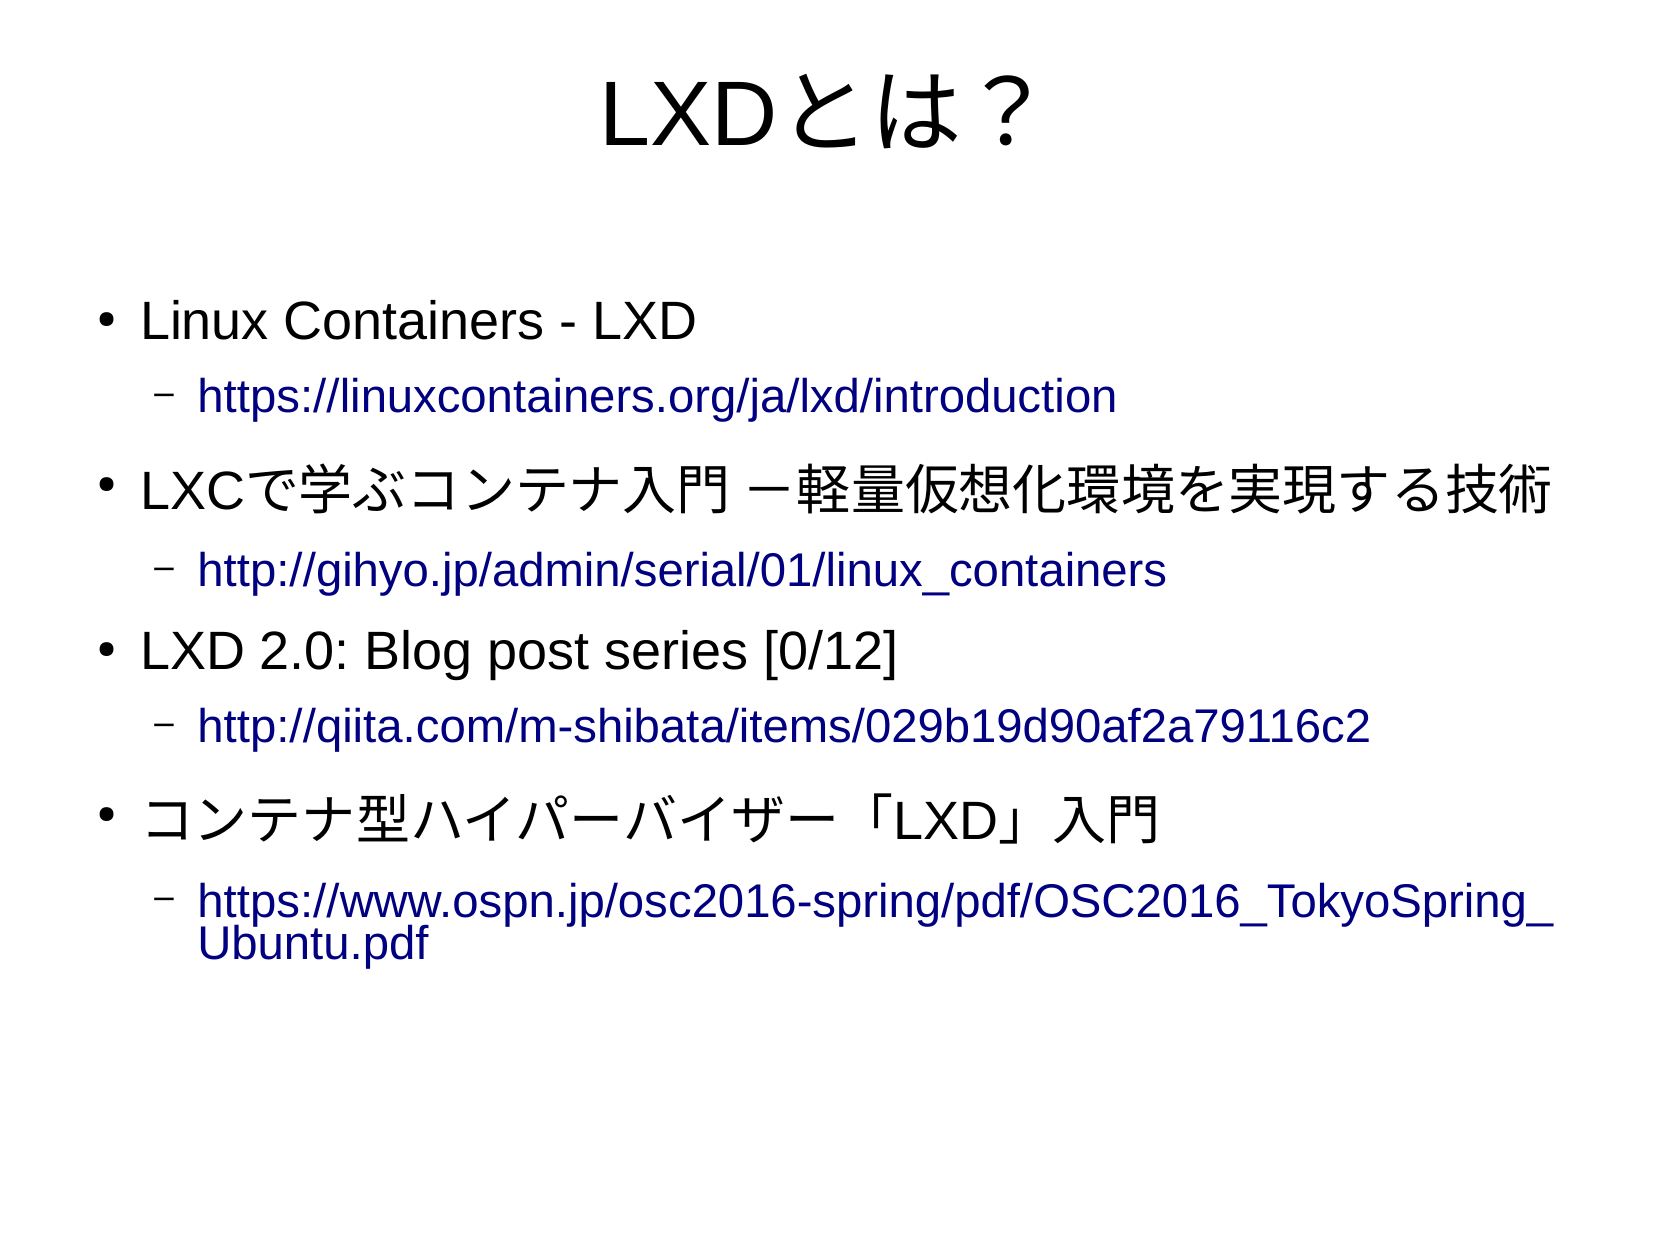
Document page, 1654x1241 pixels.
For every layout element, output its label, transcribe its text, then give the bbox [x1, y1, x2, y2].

list Linux Containers - LXD https://linuxcontainers.org/ja/lxd/introduction LXCで学ぶコンテナ入門 －軽量仮想化環境を実現する技術 http://gihyo.jp/admin/serial/01/linux_containers LXD 2.0: Blog post series [0/12] http://qiita.com/m-shibata/items/029b19d90af2a79116c2 コンテナ型ハイパーバイザー「LXD」入門 https://www.ospn.jp/osc2016-spring/pdf/OSC2016_TokyoSpring_Ubuntu.pdf [82, 290, 1571, 1010]
title LXDとは？ [0, 2, 1654, 210]
